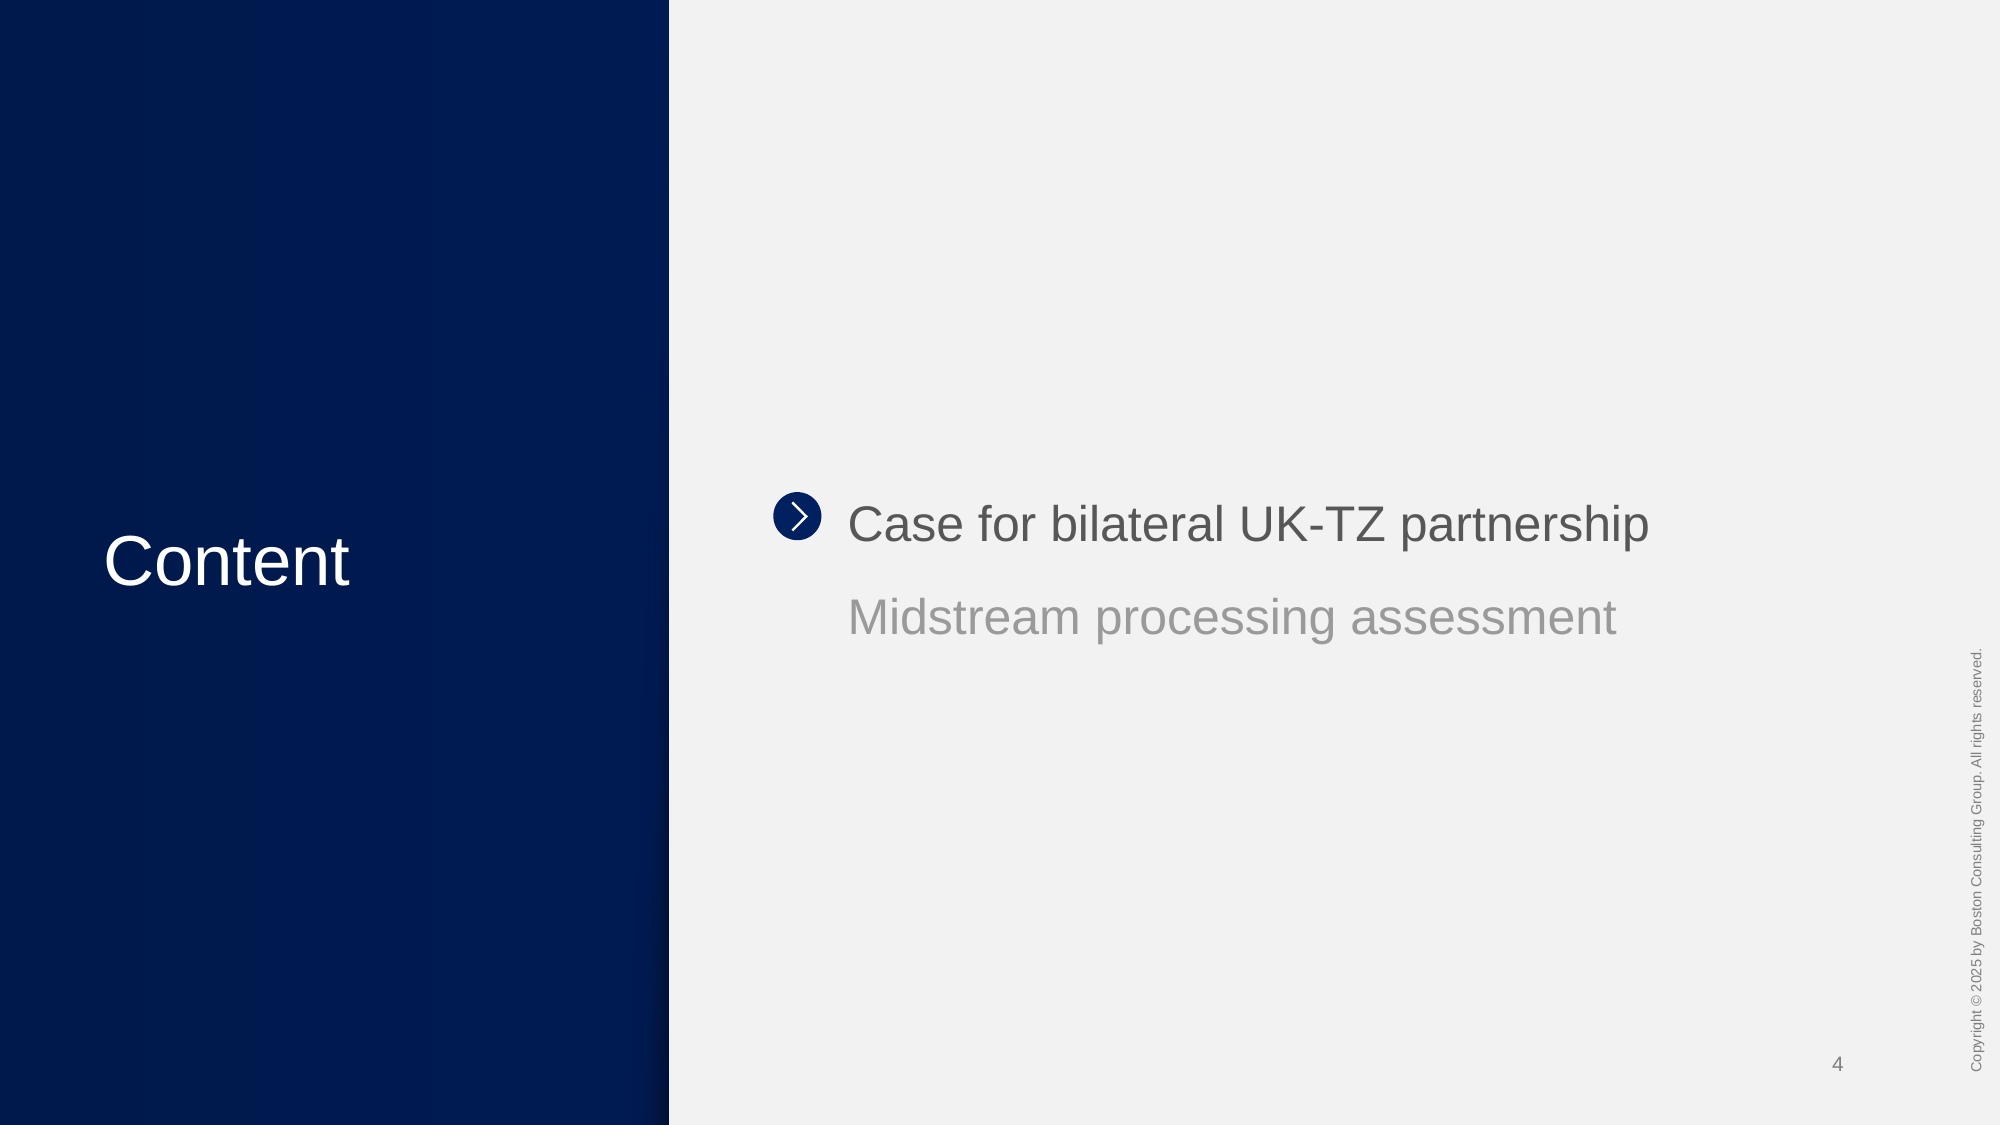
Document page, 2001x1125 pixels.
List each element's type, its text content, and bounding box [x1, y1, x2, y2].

picture [773, 492, 822, 541]
text_box Midstream processing assessment [847, 578, 1659, 640]
title Content [103, 439, 617, 686]
text_box Case for bilateral UK-TZ partnership [847, 485, 1659, 547]
